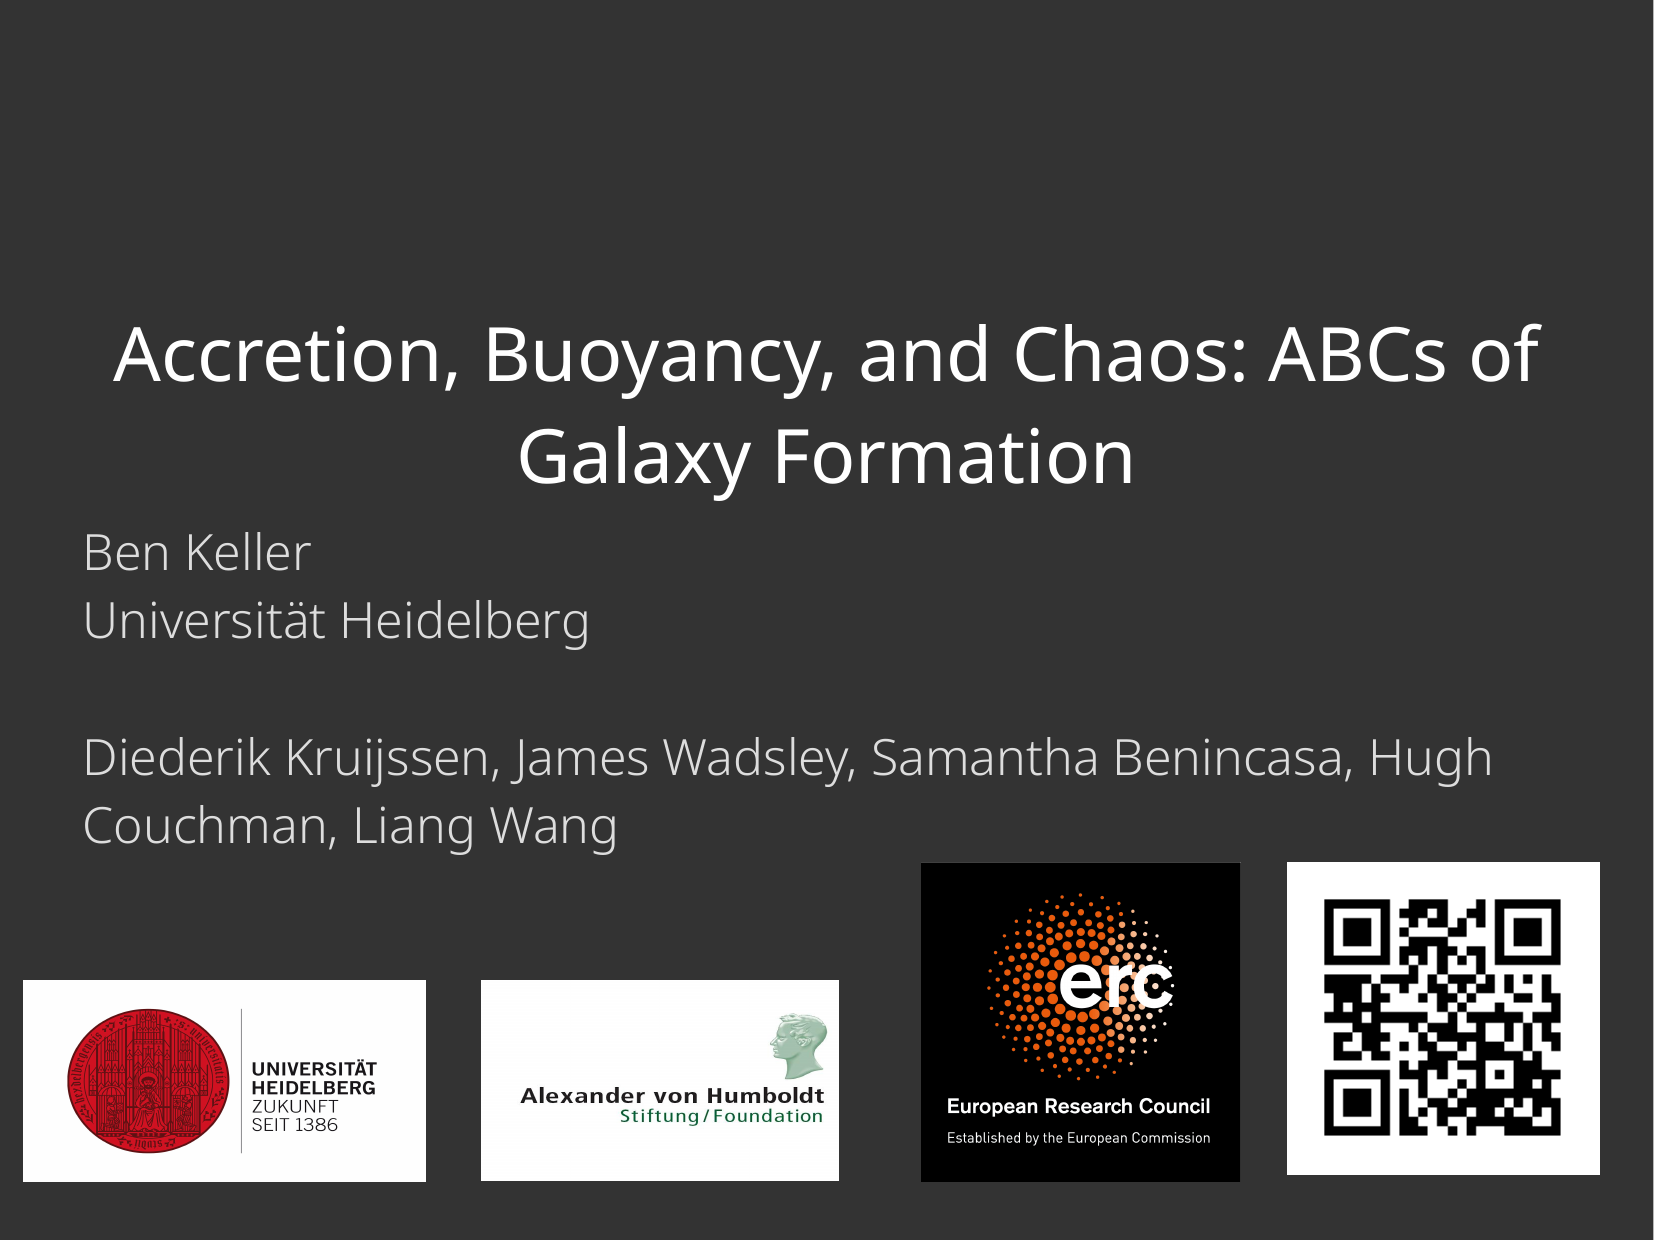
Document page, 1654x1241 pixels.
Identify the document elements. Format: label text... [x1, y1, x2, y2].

picture [1287, 862, 1600, 1175]
subtitle Ben Keller Universität Heidelberg Diederik Kruijssen, James Wadsley, Samantha Benincasa, Hugh Couchman, Liang Wang [82, 547, 1571, 828]
picture [921, 862, 1241, 1182]
picture [481, 980, 839, 1182]
picture [23, 980, 426, 1182]
title Accretion, Buoyancy, and Chaos: ABCs of Galaxy Formation [82, 228, 1571, 547]
